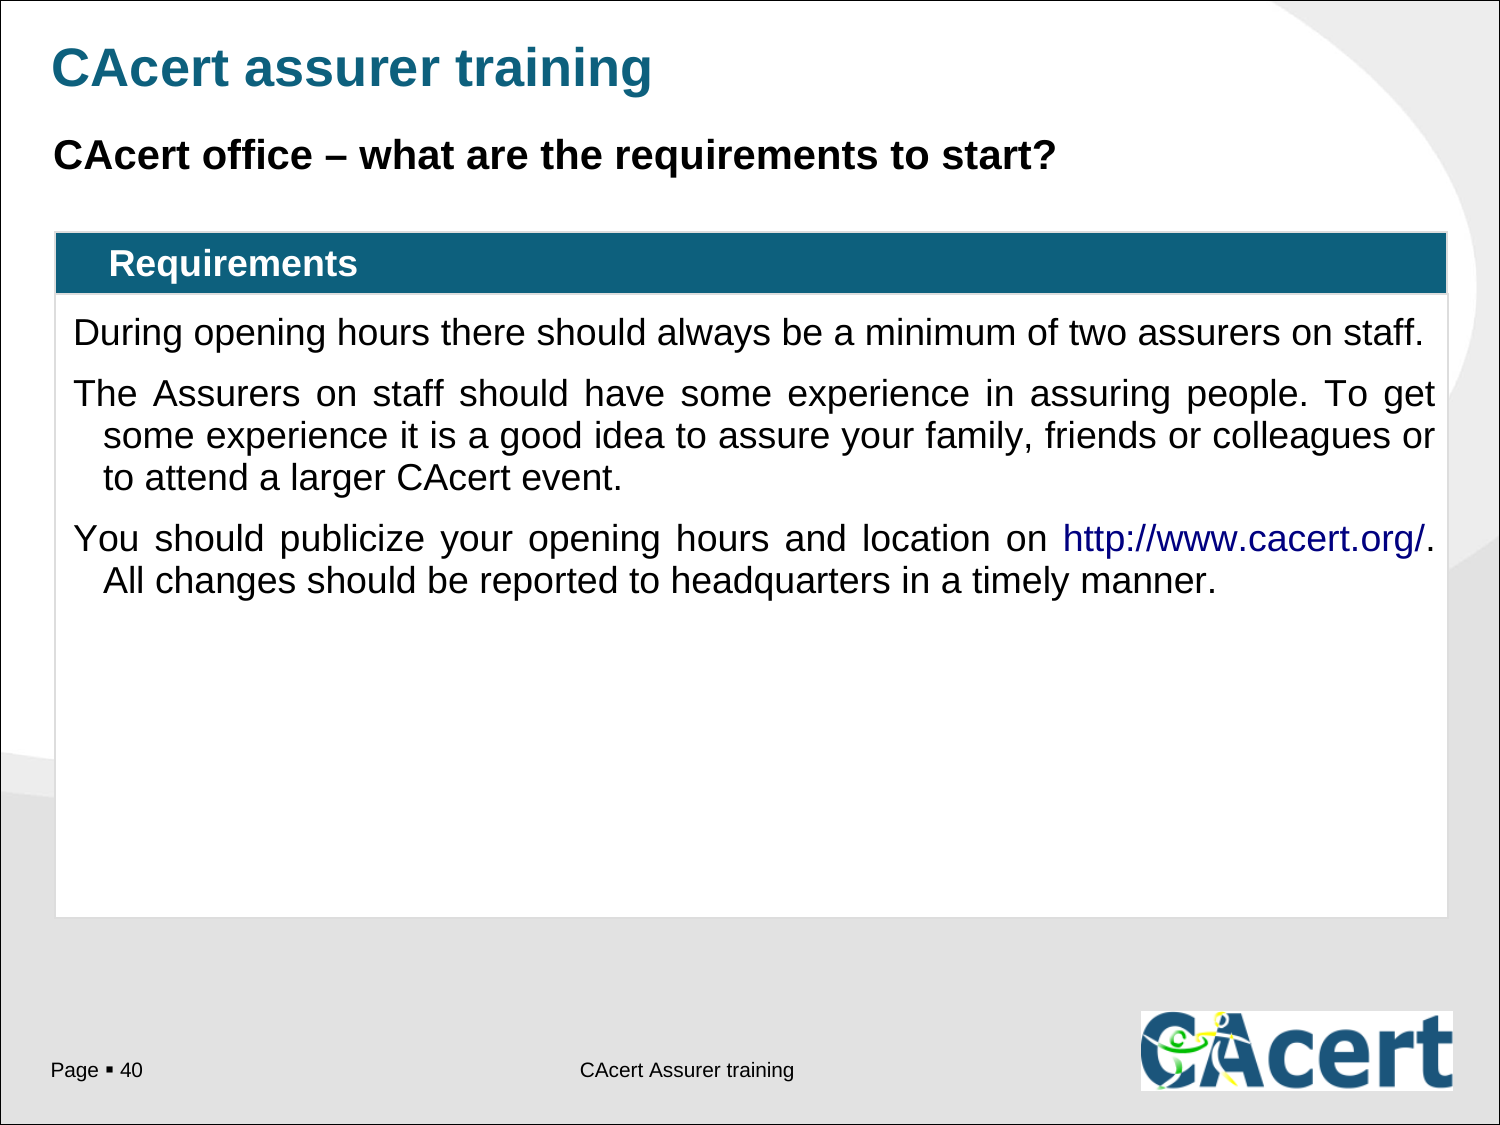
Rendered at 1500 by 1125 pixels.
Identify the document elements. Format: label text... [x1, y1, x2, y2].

title CAcert assurer training [51, 19, 1450, 118]
text_box Requirements [55, 232, 1447, 294]
text_box During opening hours there should always be a minimum of two assurers on staff. The Assurers on staff should have some experience in assuring people. To get some experience it is a good idea to assure your family, friends or colleagues or to attend a larger CAcert event. You should publicize your opening hours and location on http://www.cacert.org/. All changes should be reported to headquarters in a timely manner. [55, 294, 1448, 919]
text_box CAcert office – what are the requirements to start? [53, 125, 1448, 185]
picture [1, 1, 1499, 1124]
